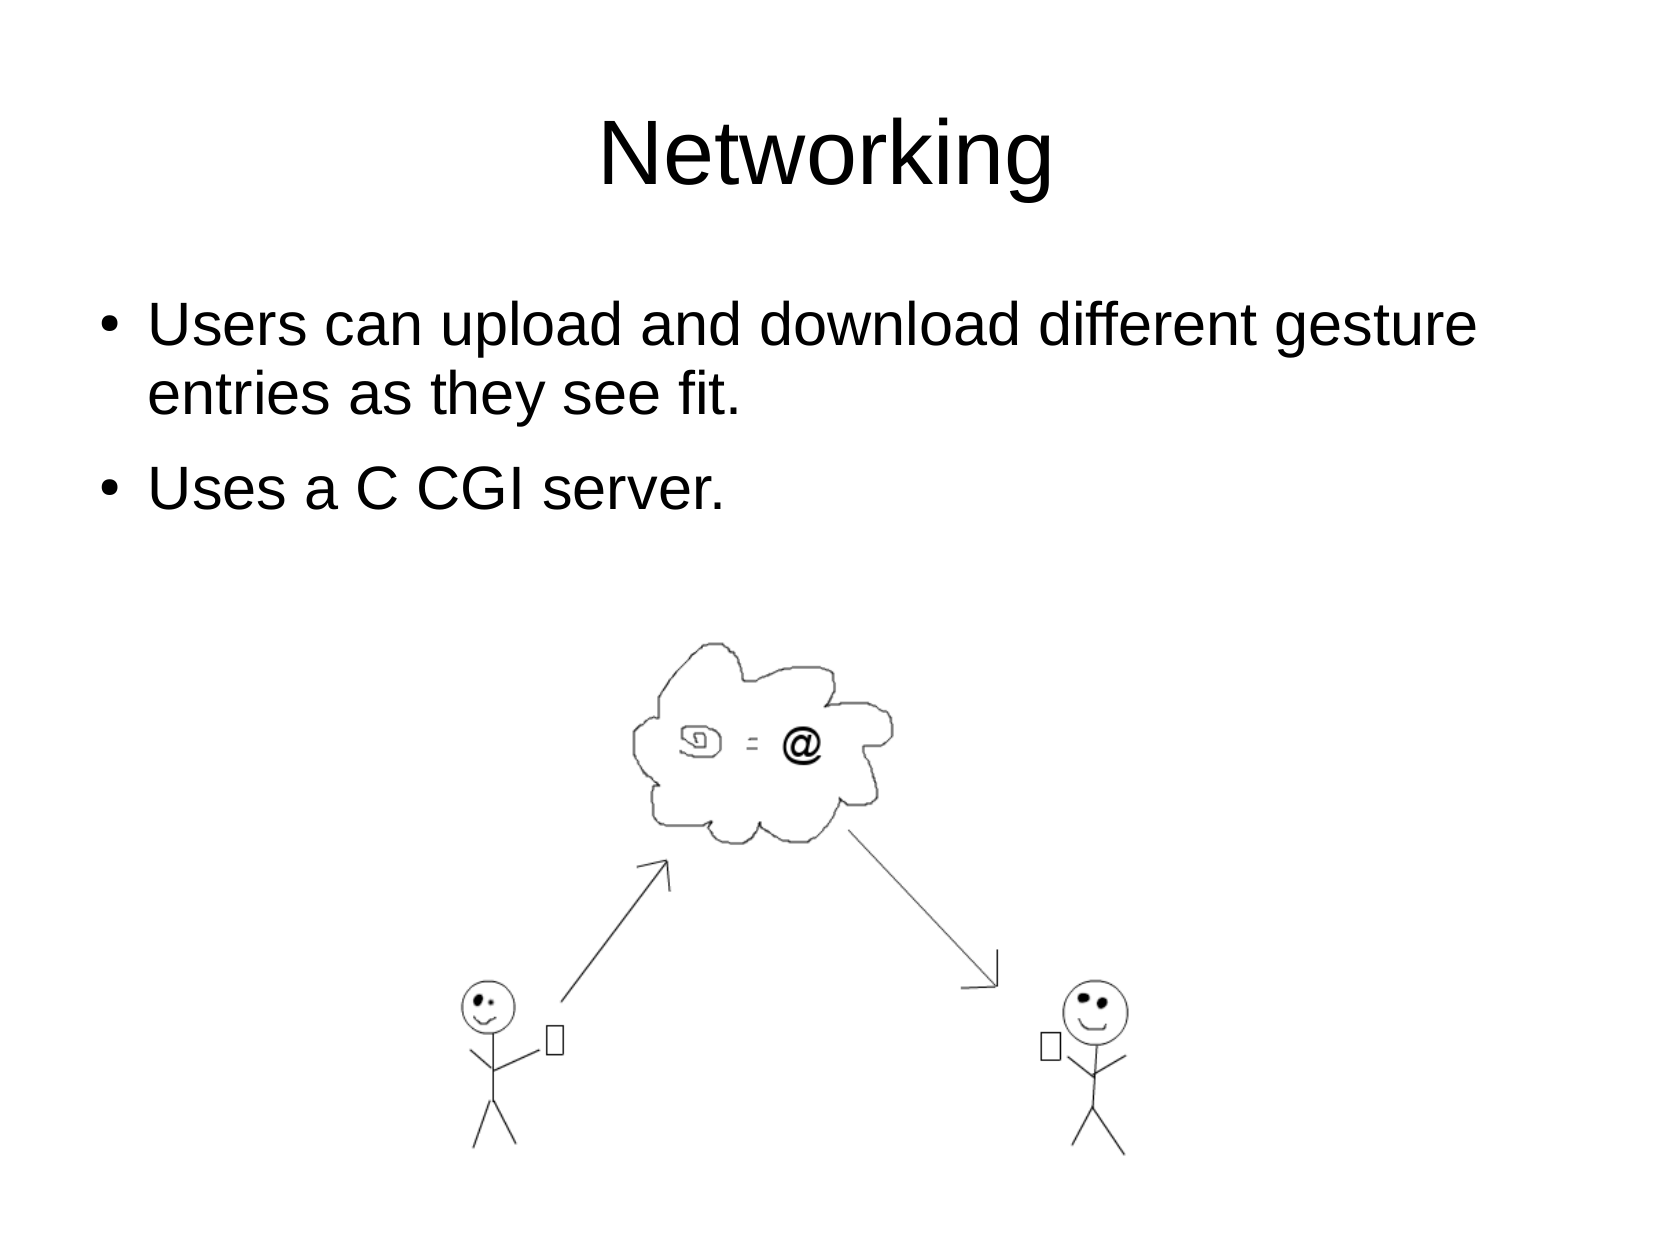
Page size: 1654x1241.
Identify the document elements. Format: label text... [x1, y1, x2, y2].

title Networking [82, 49, 1571, 257]
list Users can upload and download different gesture entries as they see fit. Uses a C CGI server. [82, 290, 1571, 526]
picture [435, 629, 1141, 1167]
